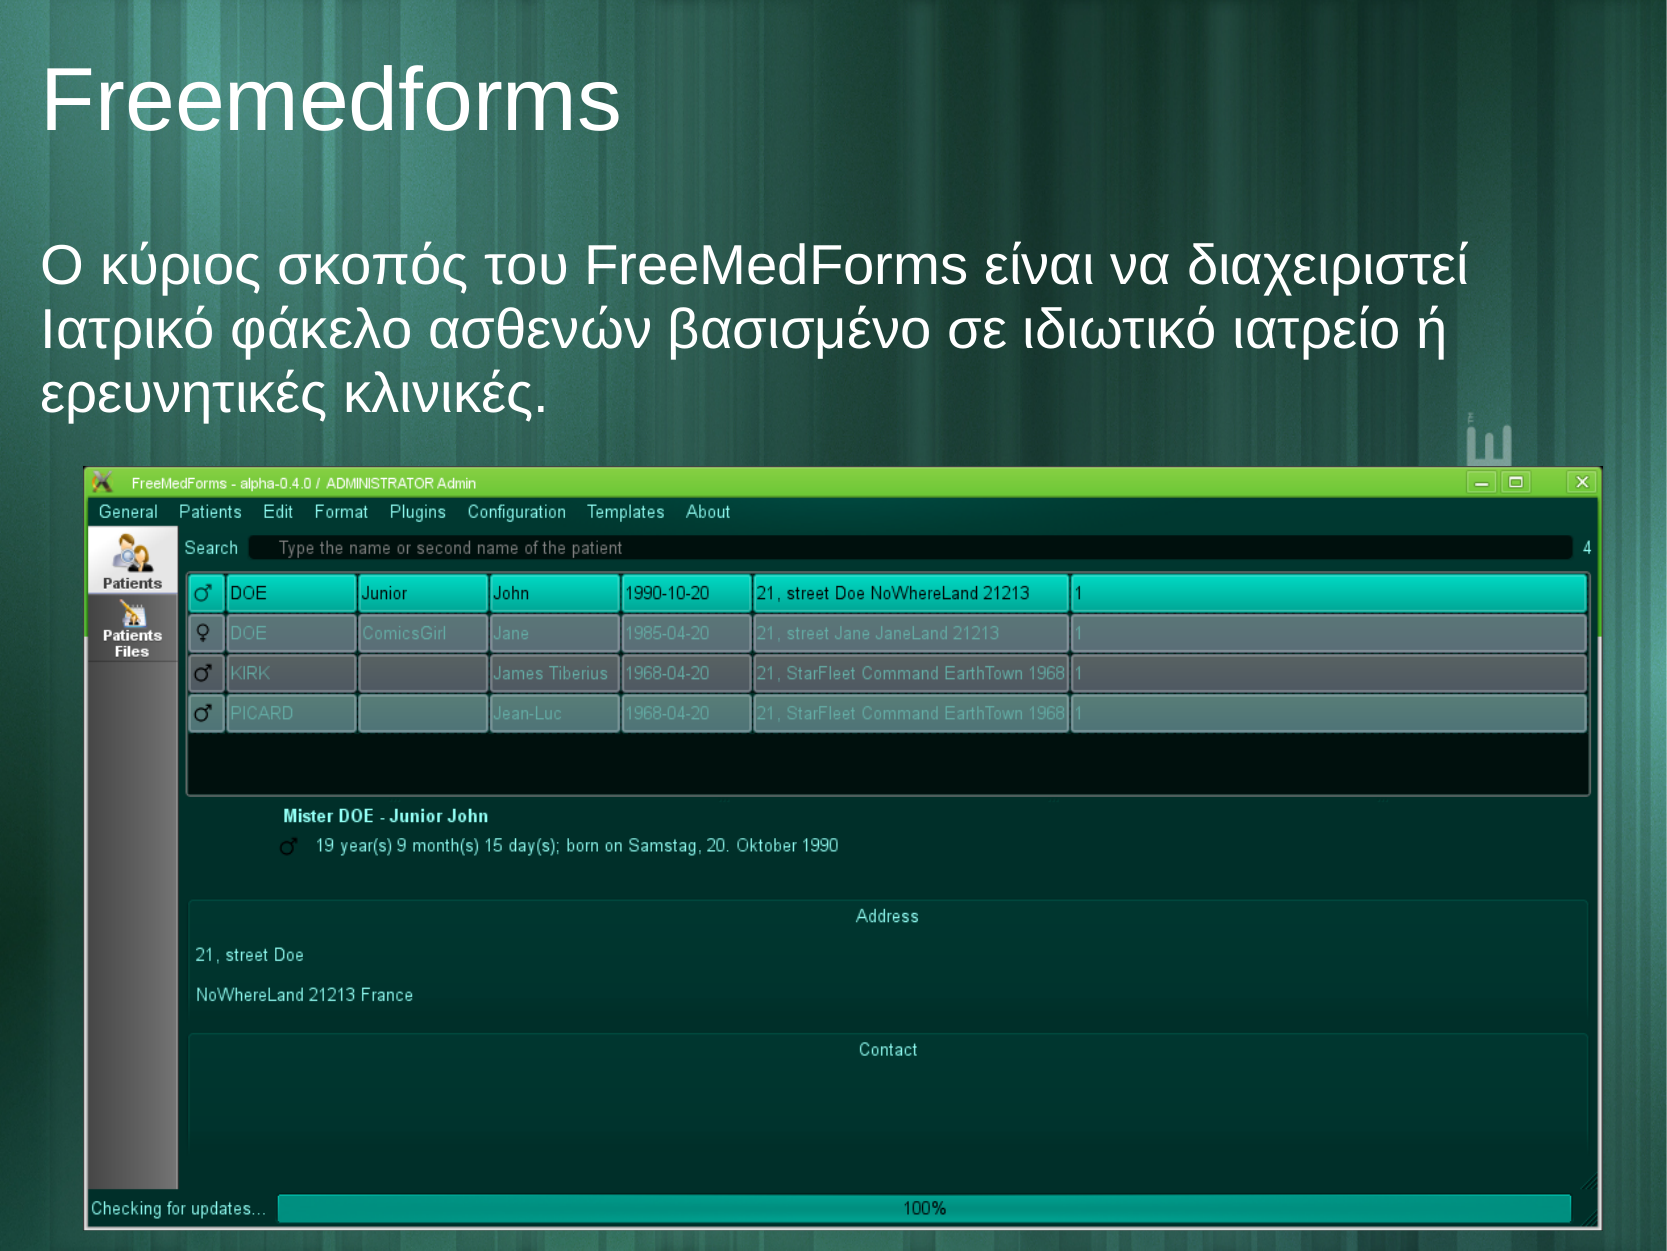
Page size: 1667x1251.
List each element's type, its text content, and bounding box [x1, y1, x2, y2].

title Freemedforms [40, 48, 1595, 233]
picture [0, 0, 1667, 1251]
list Ο κύριος σκοπός του FreeMedForms είναι να διαχειριστεί Ιατρικό φάκελο ασθενών βασισμένο σε ιδιωτικό ιατρείο ή ερευνητικές κλινικές. [40, 233, 1626, 1134]
